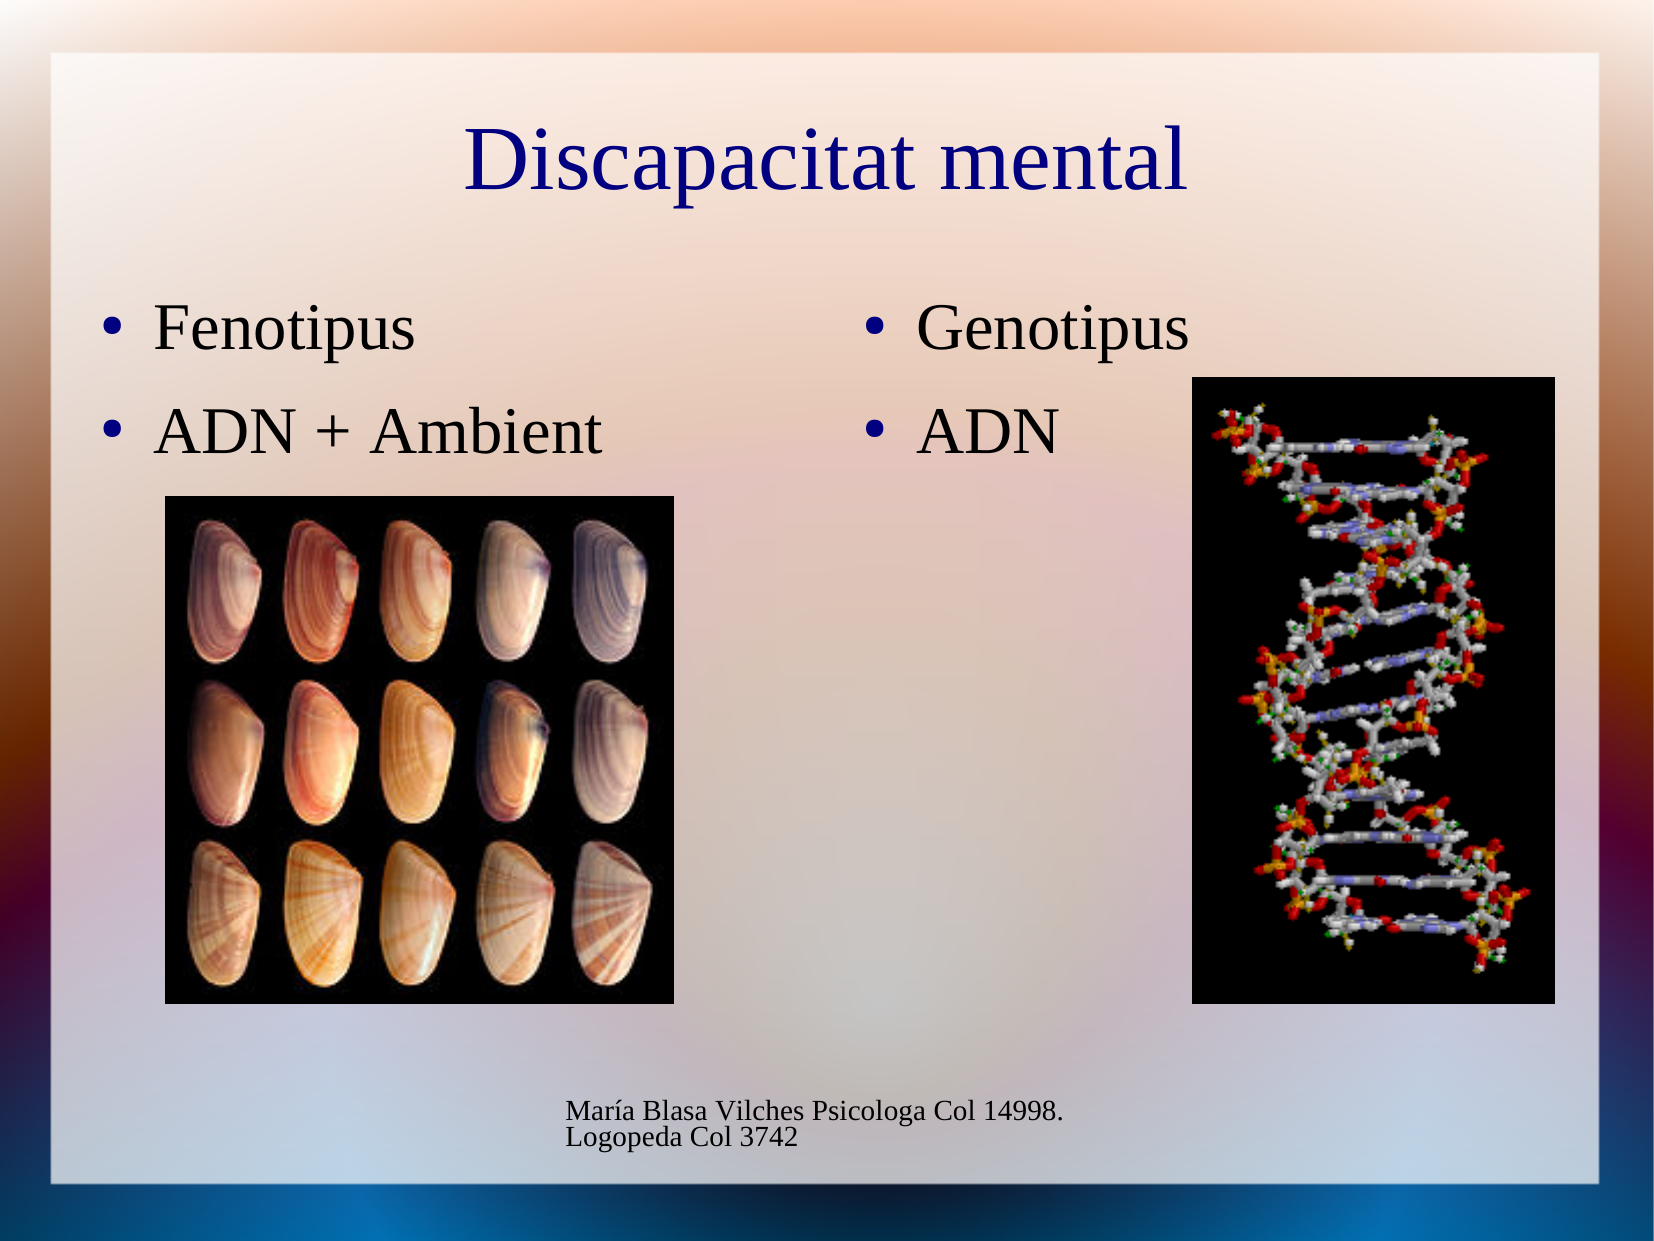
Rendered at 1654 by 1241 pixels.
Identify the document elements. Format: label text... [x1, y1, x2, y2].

picture [0, 0, 1654, 1241]
list Genotipus ADN [845, 290, 1572, 1109]
list Fenotipus ADN + Ambient [82, 290, 809, 1109]
title Discapacitat mental [82, 55, 1571, 263]
